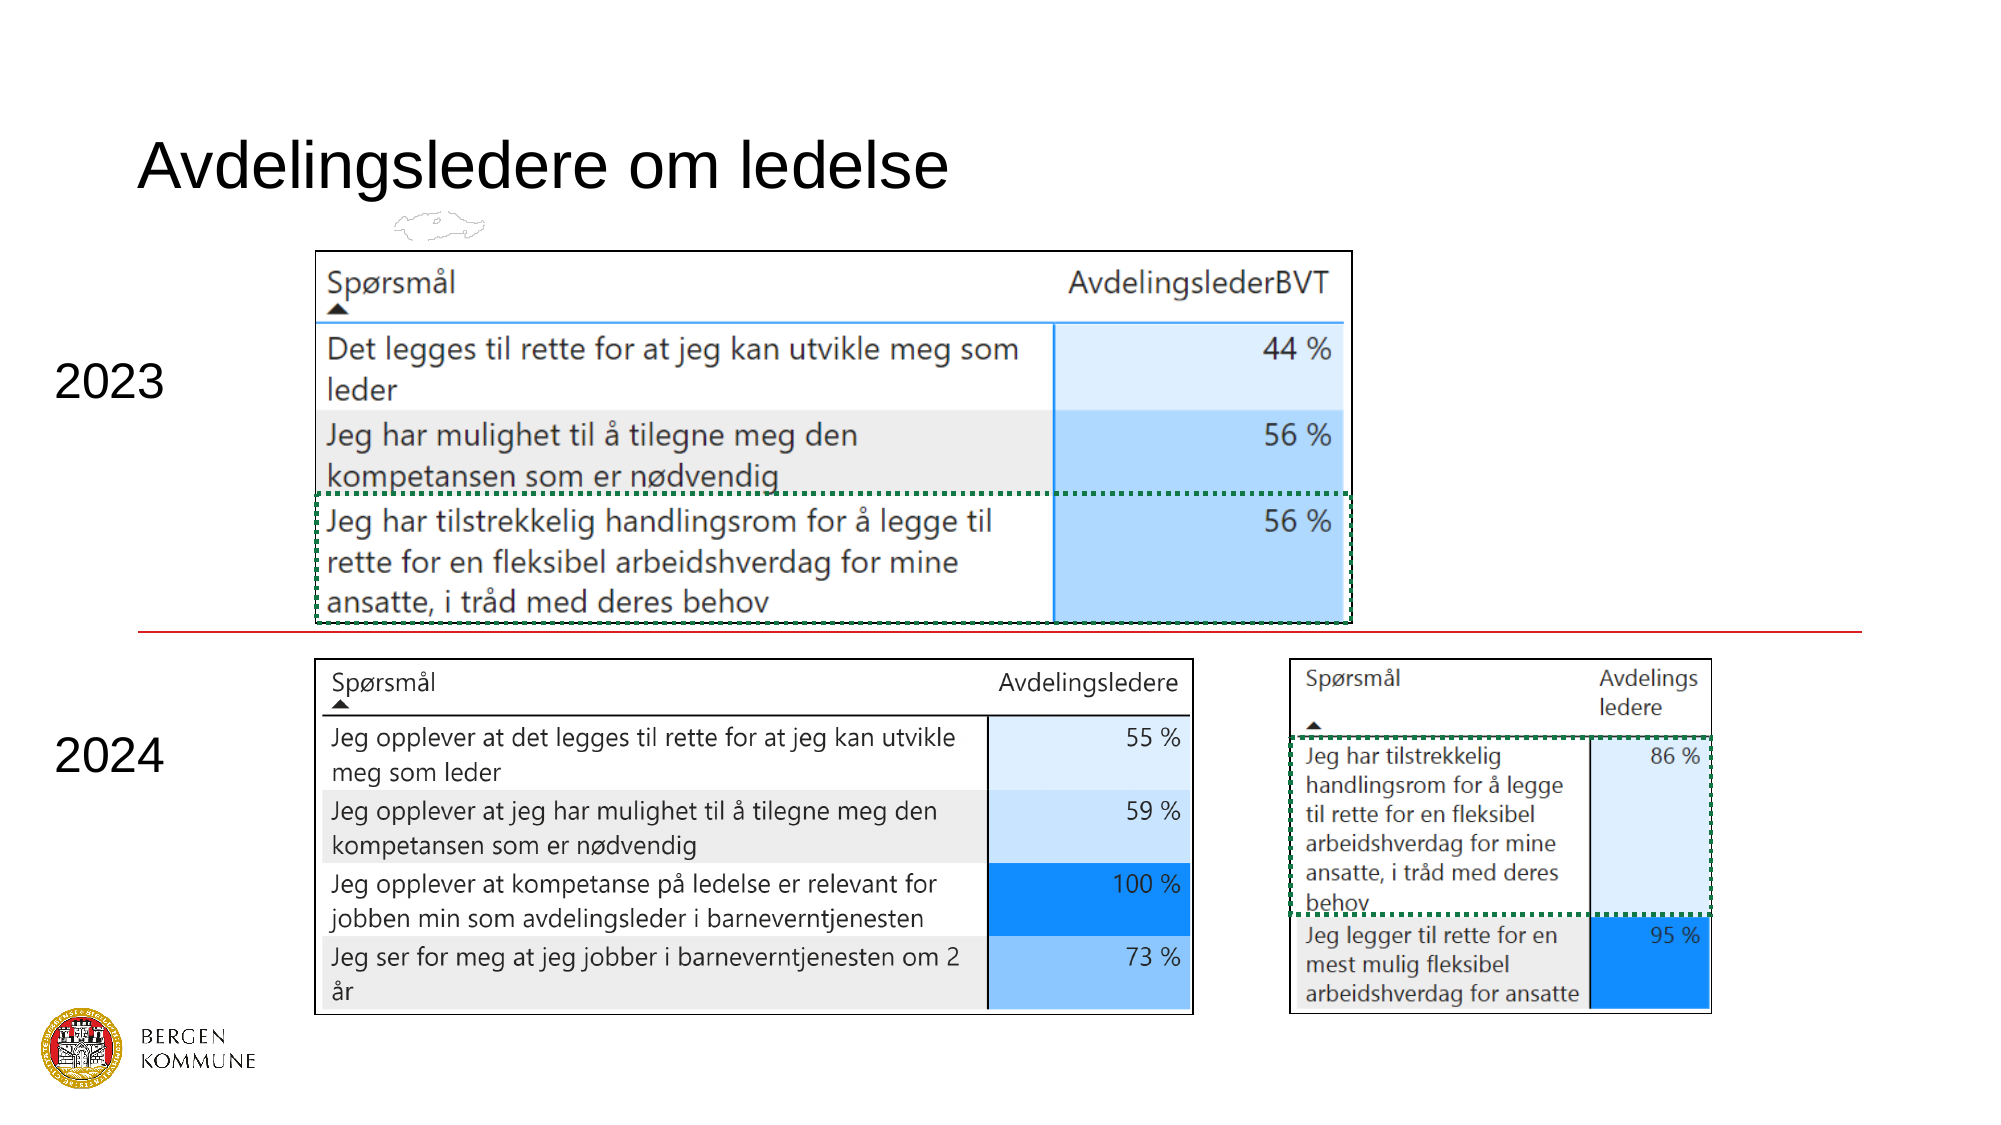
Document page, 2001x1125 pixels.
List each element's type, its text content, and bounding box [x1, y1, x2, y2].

picture [1290, 659, 1711, 1013]
text_box 2023 [39, 340, 201, 417]
picture [315, 659, 1193, 1014]
title Avdelingsledere om ledelse [137, 76, 1863, 259]
picture [394, 211, 485, 241]
picture [316, 251, 1352, 623]
text_box 2024 [39, 714, 201, 791]
